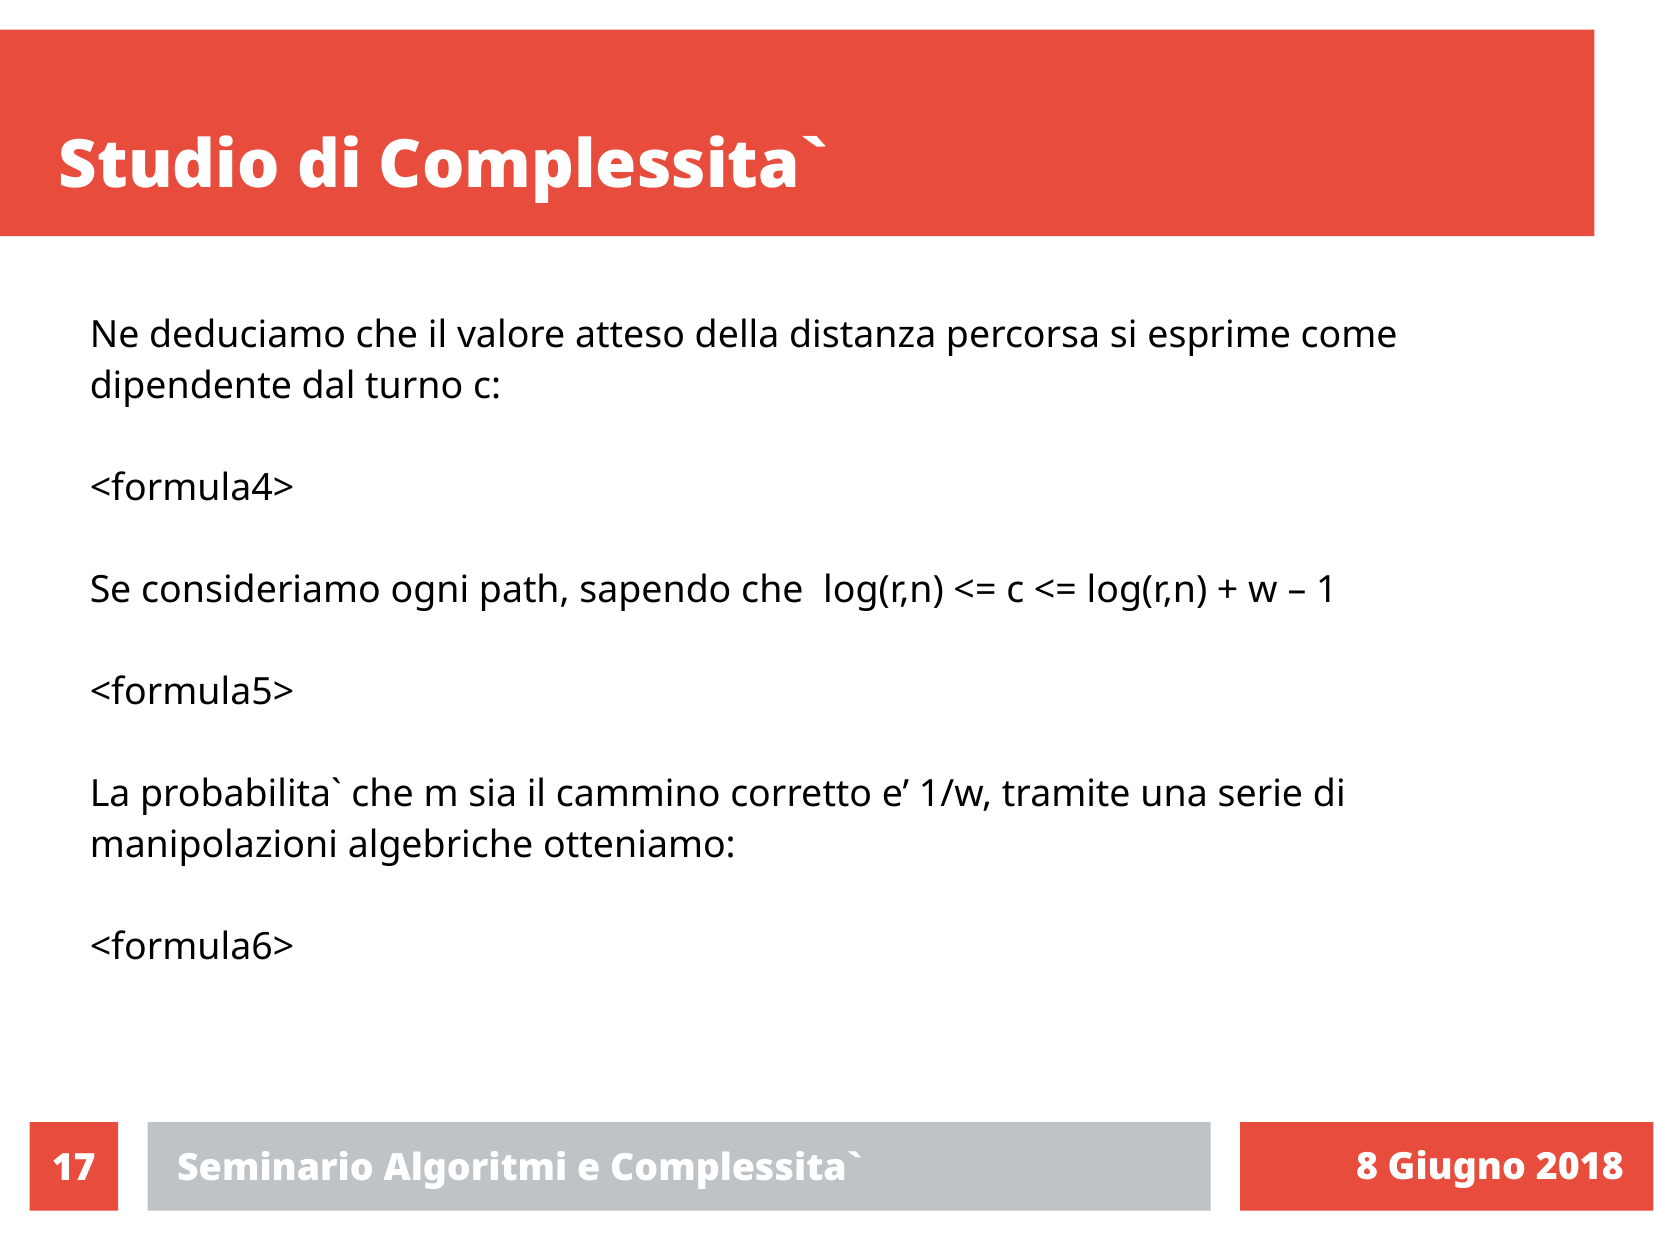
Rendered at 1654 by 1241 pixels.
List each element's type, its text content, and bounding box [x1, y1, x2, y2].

title Studio di Complessita` [59, 59, 1595, 207]
text_box Ne deduciamo che il valore atteso della distanza percorsa si esprime come dipendente dal turno c: <formula4> Se consideriamo ogni path, sapendo che log(r,n) <= c <= log(r,n) + w – 1 <formula5> La probabilita` che m sia il cammino corretto e’ 1/w, tramite una serie di manipolazioni algebriche otteniamo: <formula6> [75, 300, 1531, 861]
list [59, 324, 1565, 1093]
